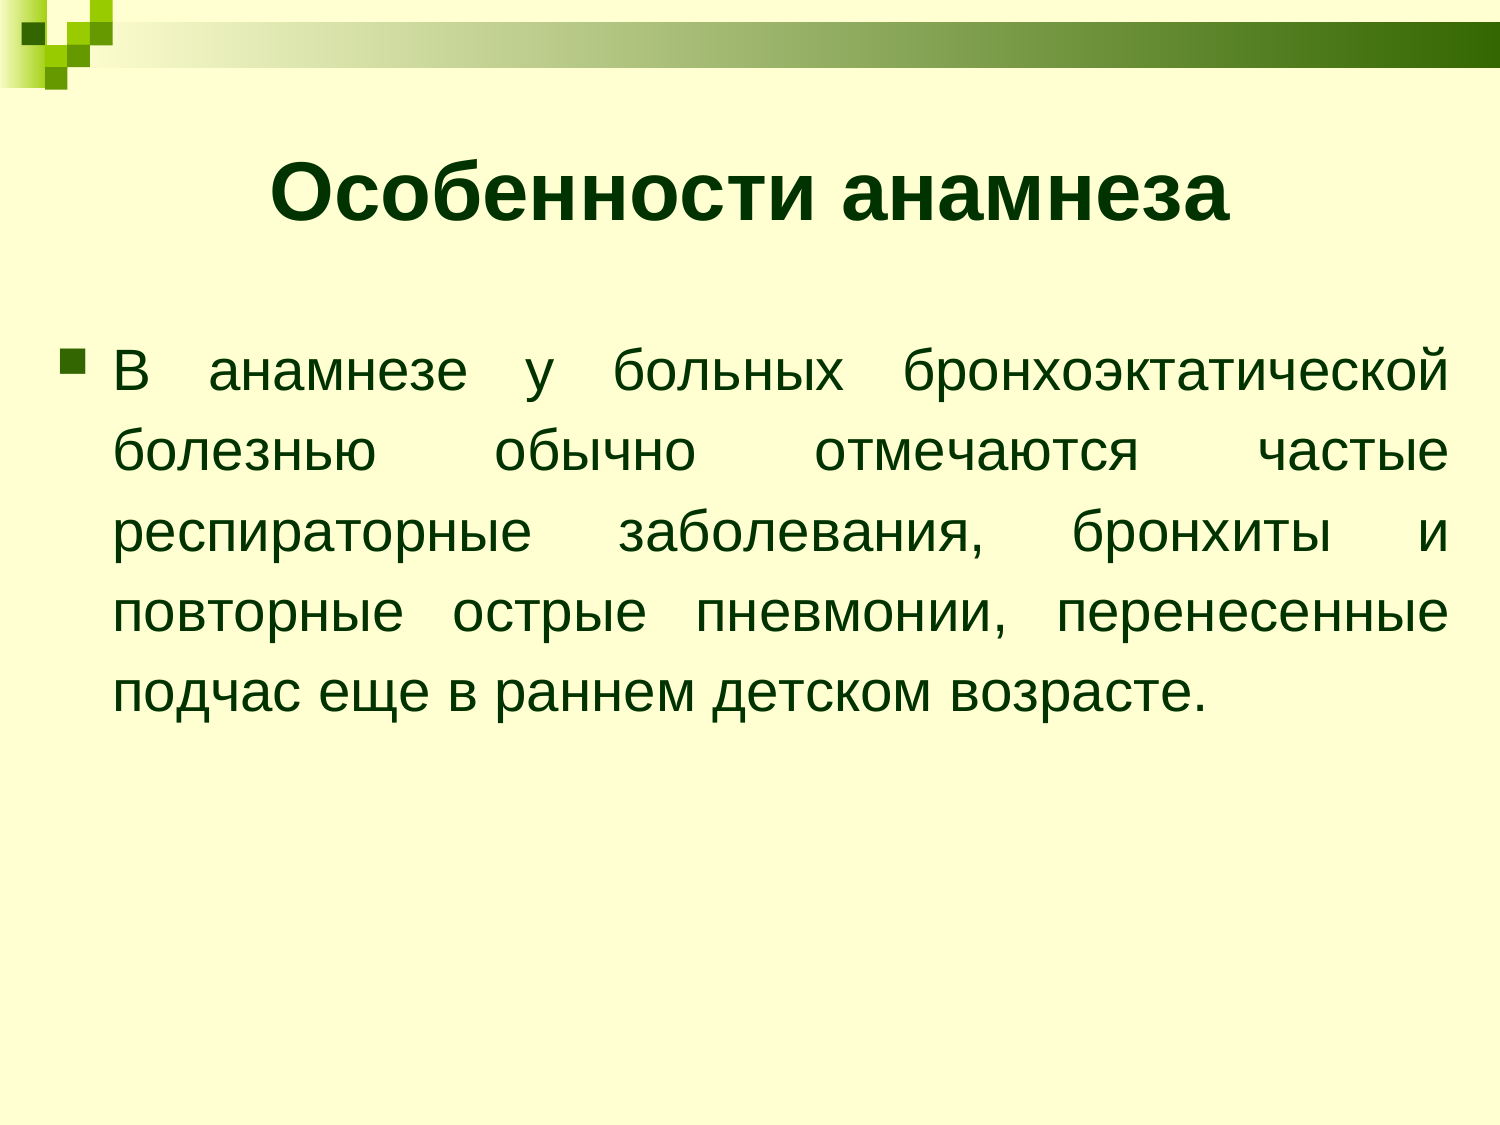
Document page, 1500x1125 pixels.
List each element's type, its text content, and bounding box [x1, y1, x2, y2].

title Особенности анамнеза [75, 75, 1426, 301]
list В анамнезе у больных бронхоэктатической болезнью обычно отмечаются частые респираторные заболевания, бронхиты и повторные острые пневмонии, перенесенные подчас еще в раннем детском возрасте. [41, 314, 1467, 1025]
